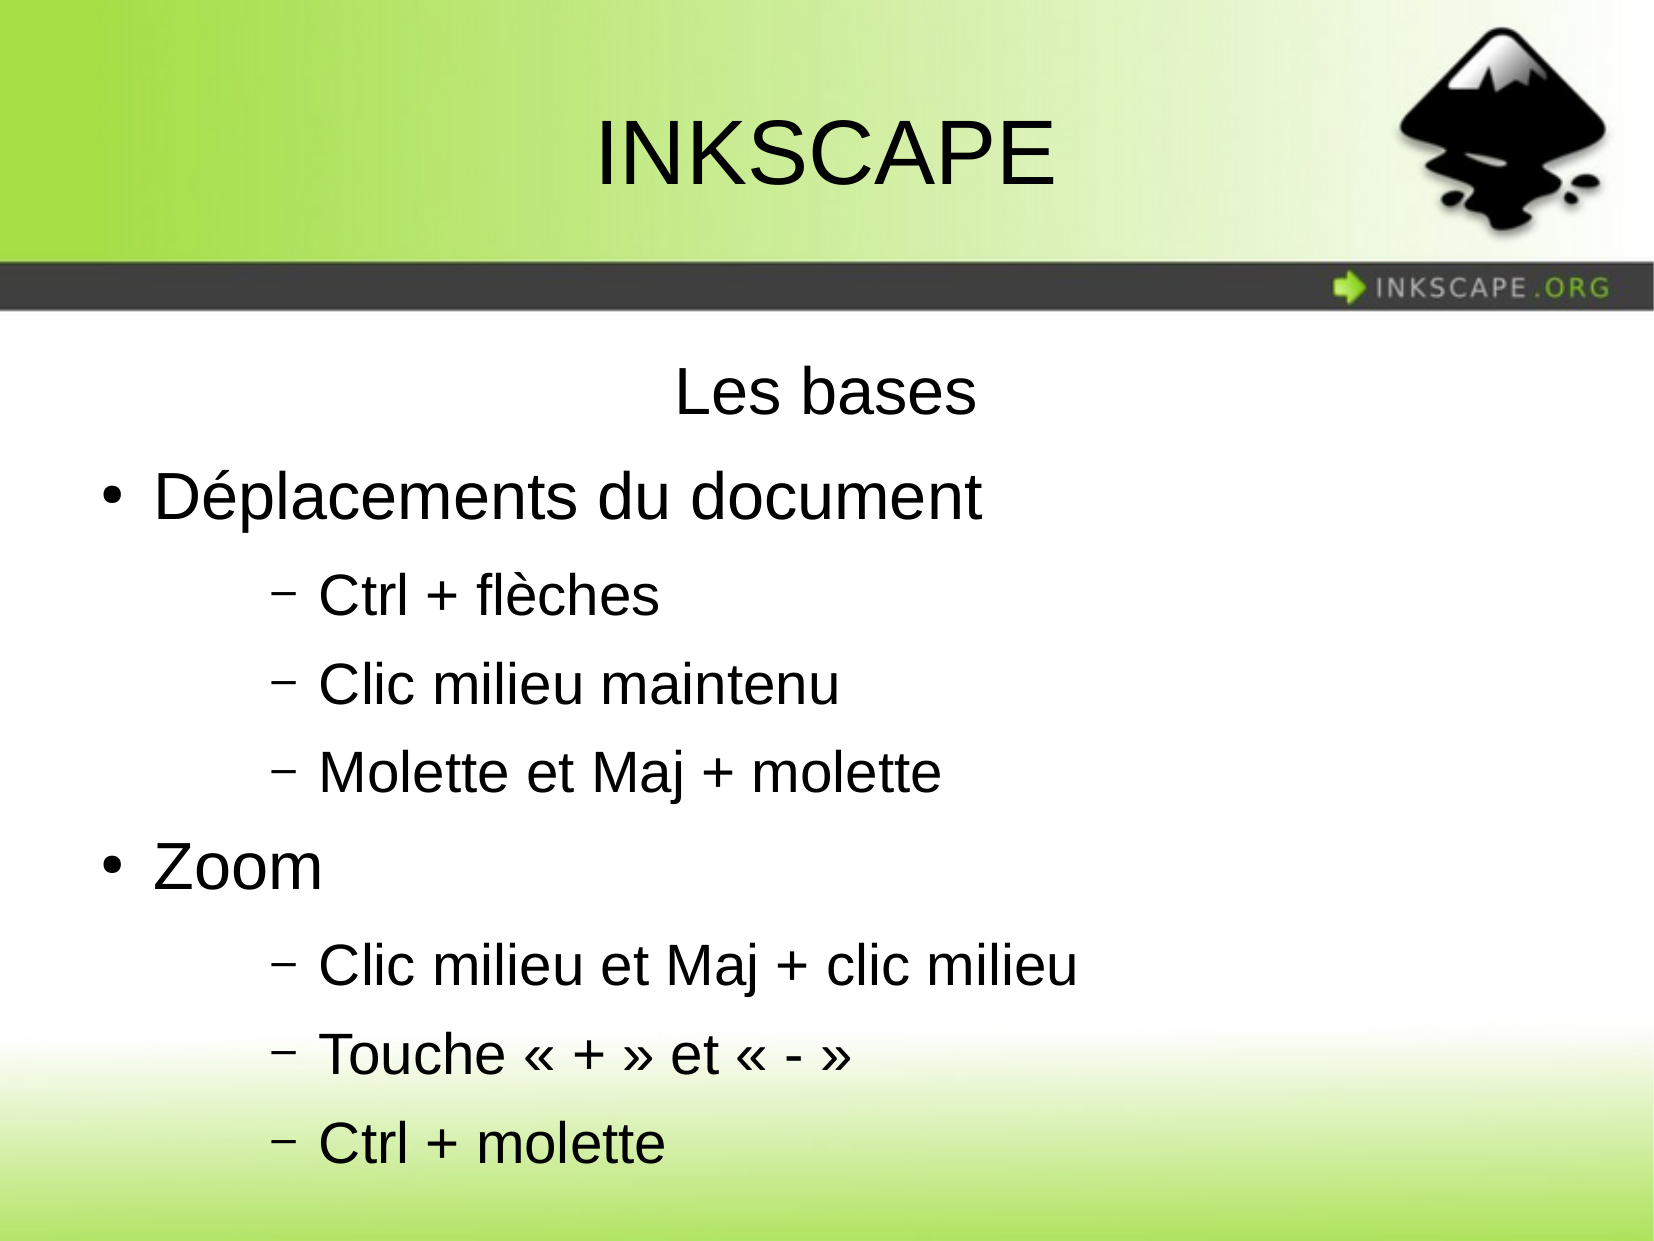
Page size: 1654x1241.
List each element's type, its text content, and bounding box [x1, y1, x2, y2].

title INKSCAPE [82, 49, 1571, 257]
picture [0, 0, 1654, 1241]
list Les bases Déplacements du document Ctrl + flèches Clic milieu maintenu Molette et Maj + molette Zoom Clic milieu et Maj + clic milieu Touche « + » et « - » Ctrl + molette [82, 354, 1571, 1211]
